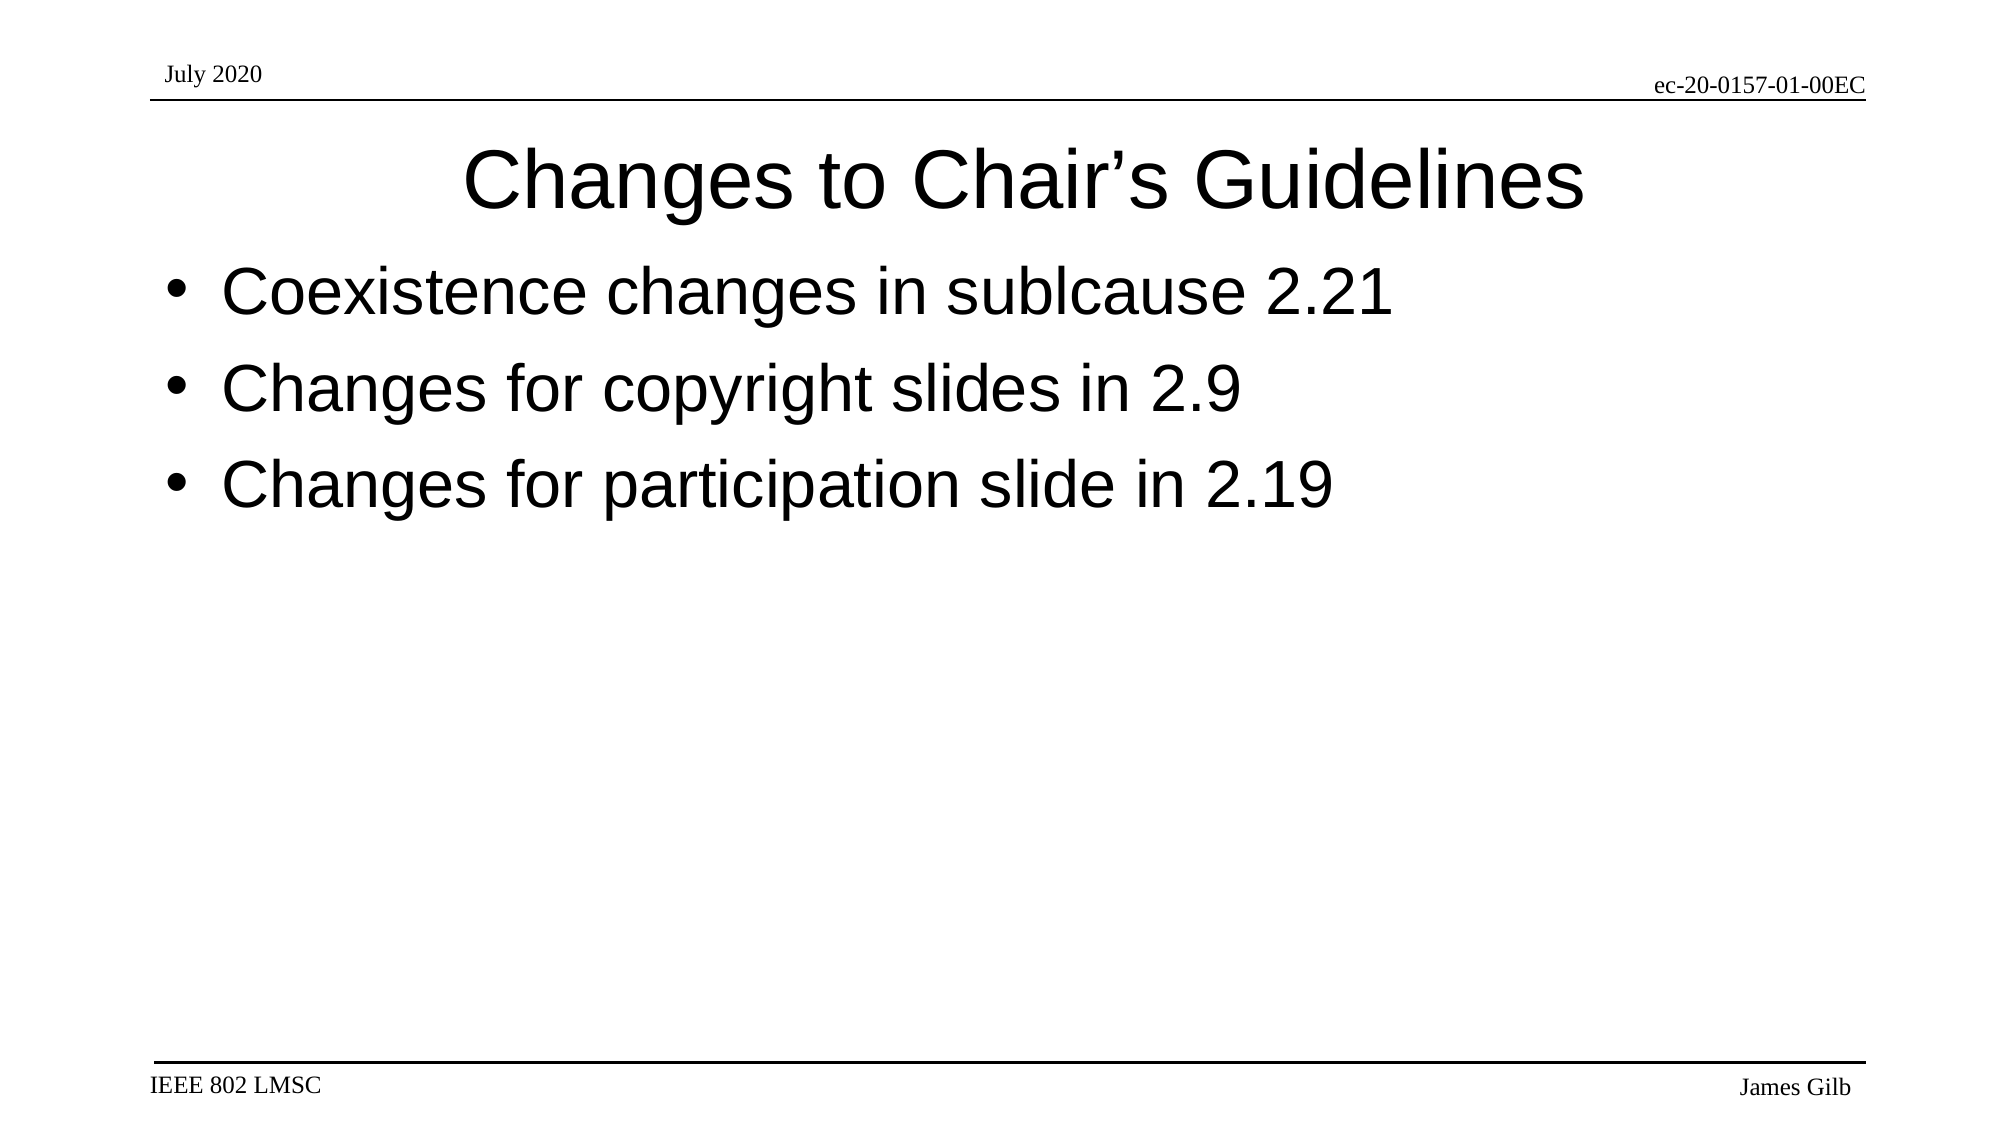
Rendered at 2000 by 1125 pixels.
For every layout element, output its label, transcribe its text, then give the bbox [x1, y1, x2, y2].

title Changes to Chair’s Guidelines [149, 112, 1900, 238]
list Coexistence changes in sublcause 2.21 Changes for copyright slides in 2.9 Changes for participation slide in 2.19 [149, 239, 1900, 1051]
